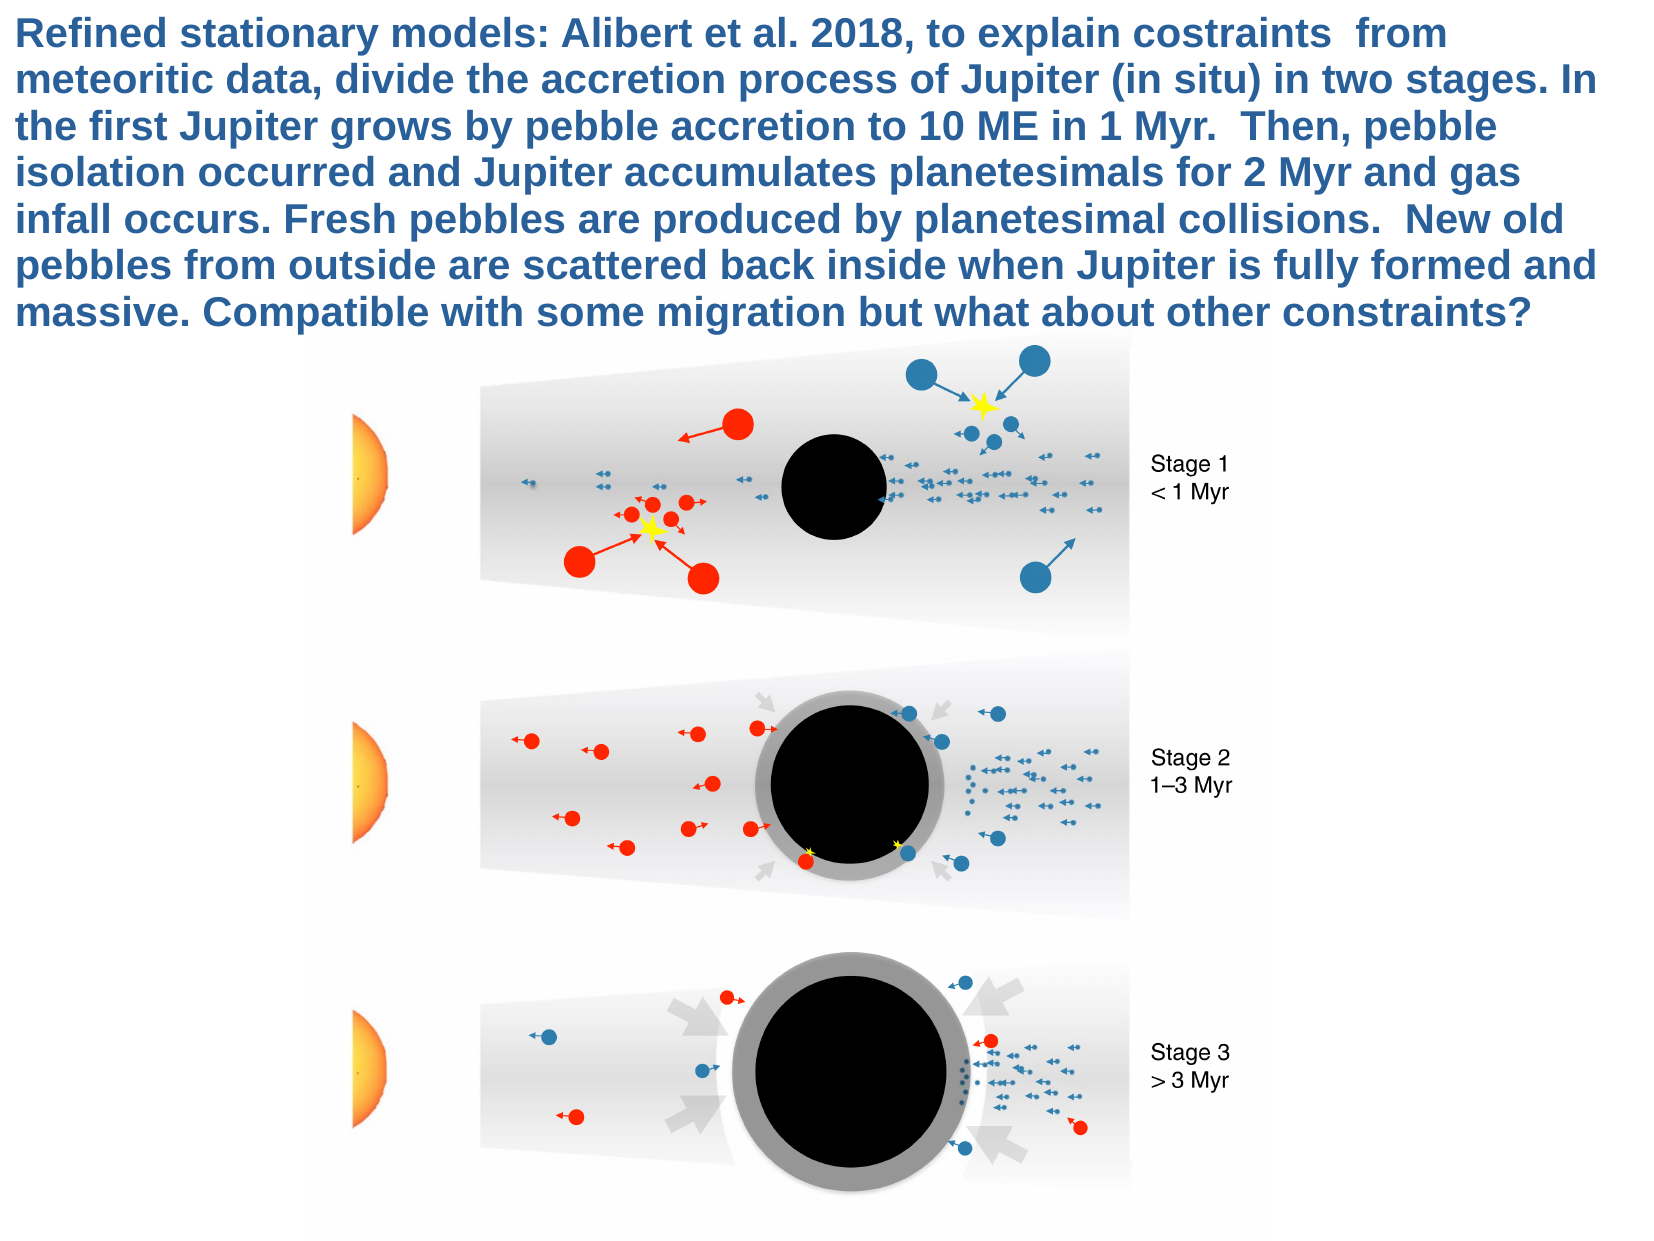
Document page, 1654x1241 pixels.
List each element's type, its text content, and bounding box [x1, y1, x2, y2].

picture [307, 343, 1270, 1241]
text_box Refined stationary models: Alibert et al. 2018, to explain costraints from meteoritic data, divide the accretion process of Jupiter (in situ) in two stages. In the first Jupiter grows by pebble accretion to 10 ME in 1 Myr. Then, pebble isolation occurred and Jupiter accumulates planetesimals for 2 Myr and gas infall occurs. Fresh pebbles are produced by planetesimal collisions. New old pebbles from outside are scattered back inside when Jupiter is fully formed and massive. Compatible with some migration but what about other constraints? [0, 2, 1642, 343]
